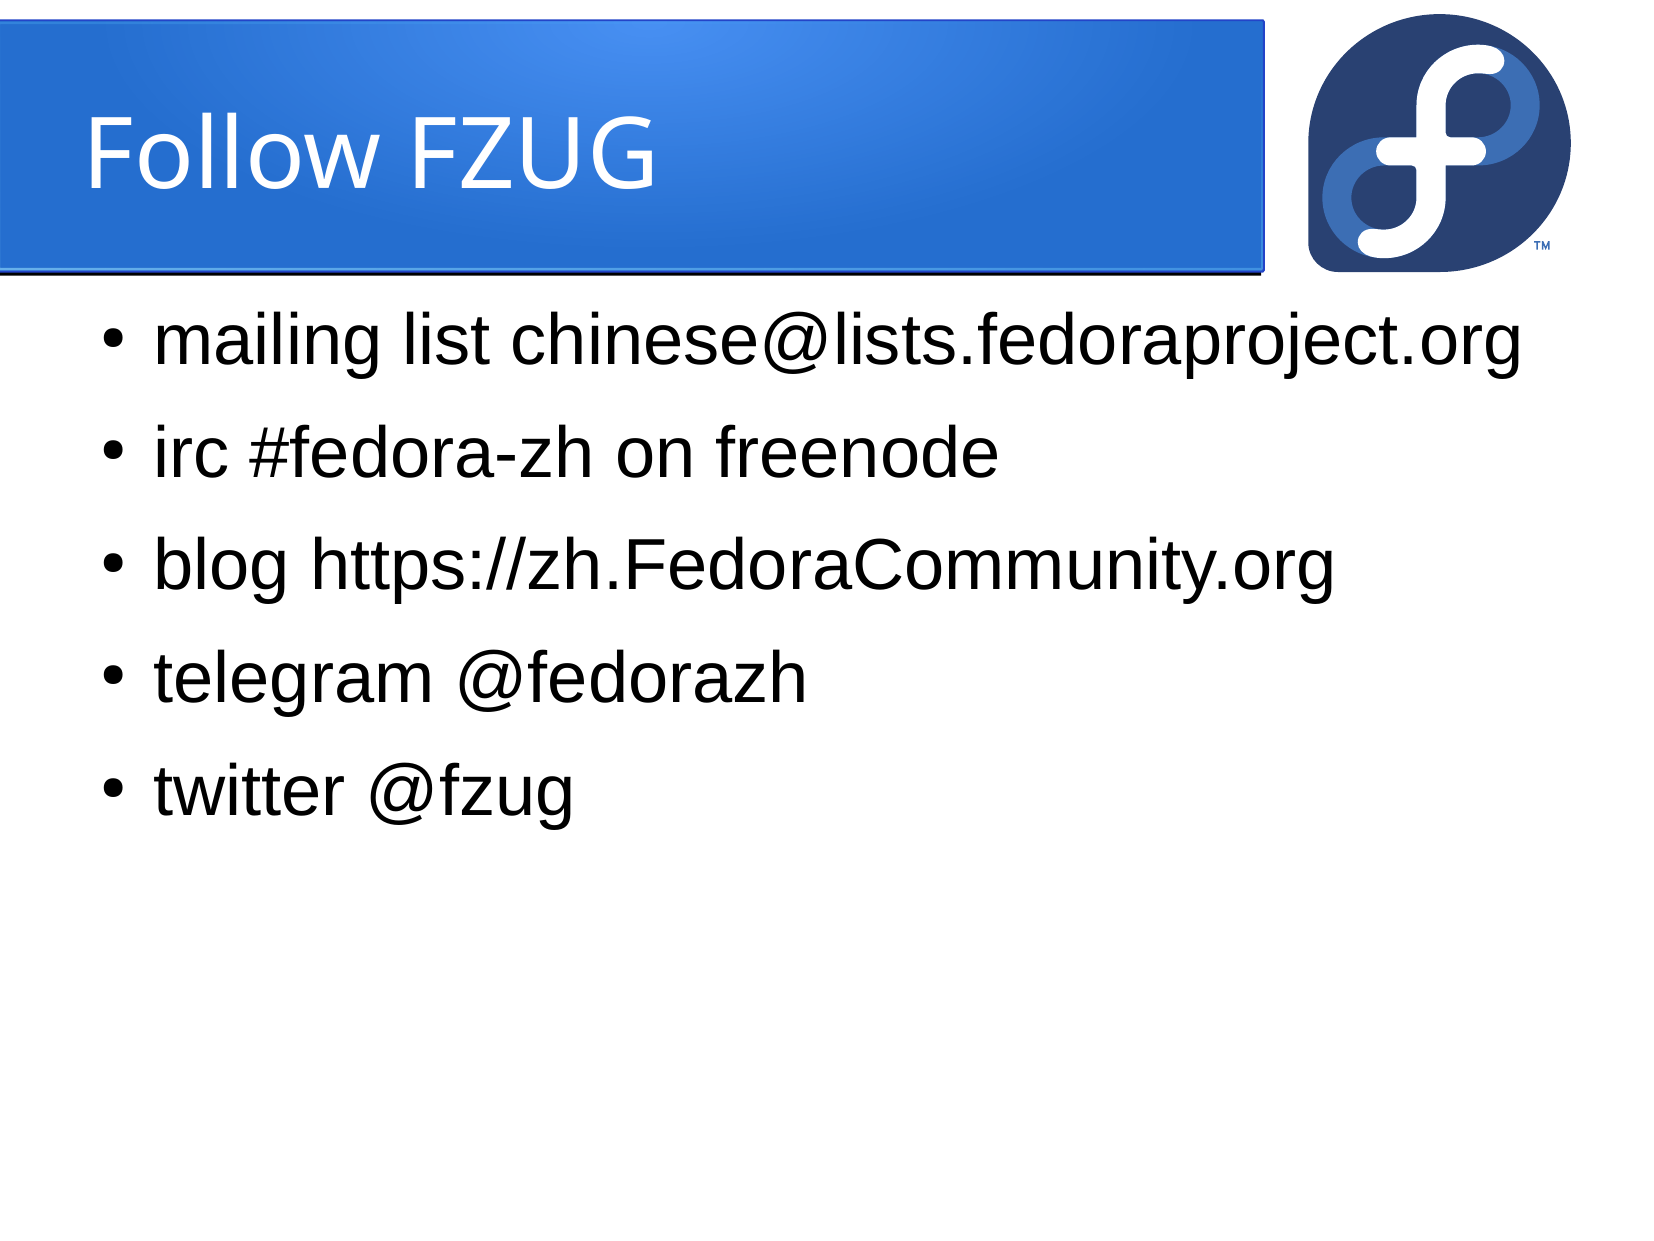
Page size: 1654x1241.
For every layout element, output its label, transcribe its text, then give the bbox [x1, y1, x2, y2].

title Follow FZUG [82, 47, 1235, 252]
list mailing list chinese@lists.fedoraproject.org irc #fedora-zh on freenode blog https://zh.FedoraCommunity.org telegram @fedorazh twitter @fzug [82, 299, 1571, 1019]
